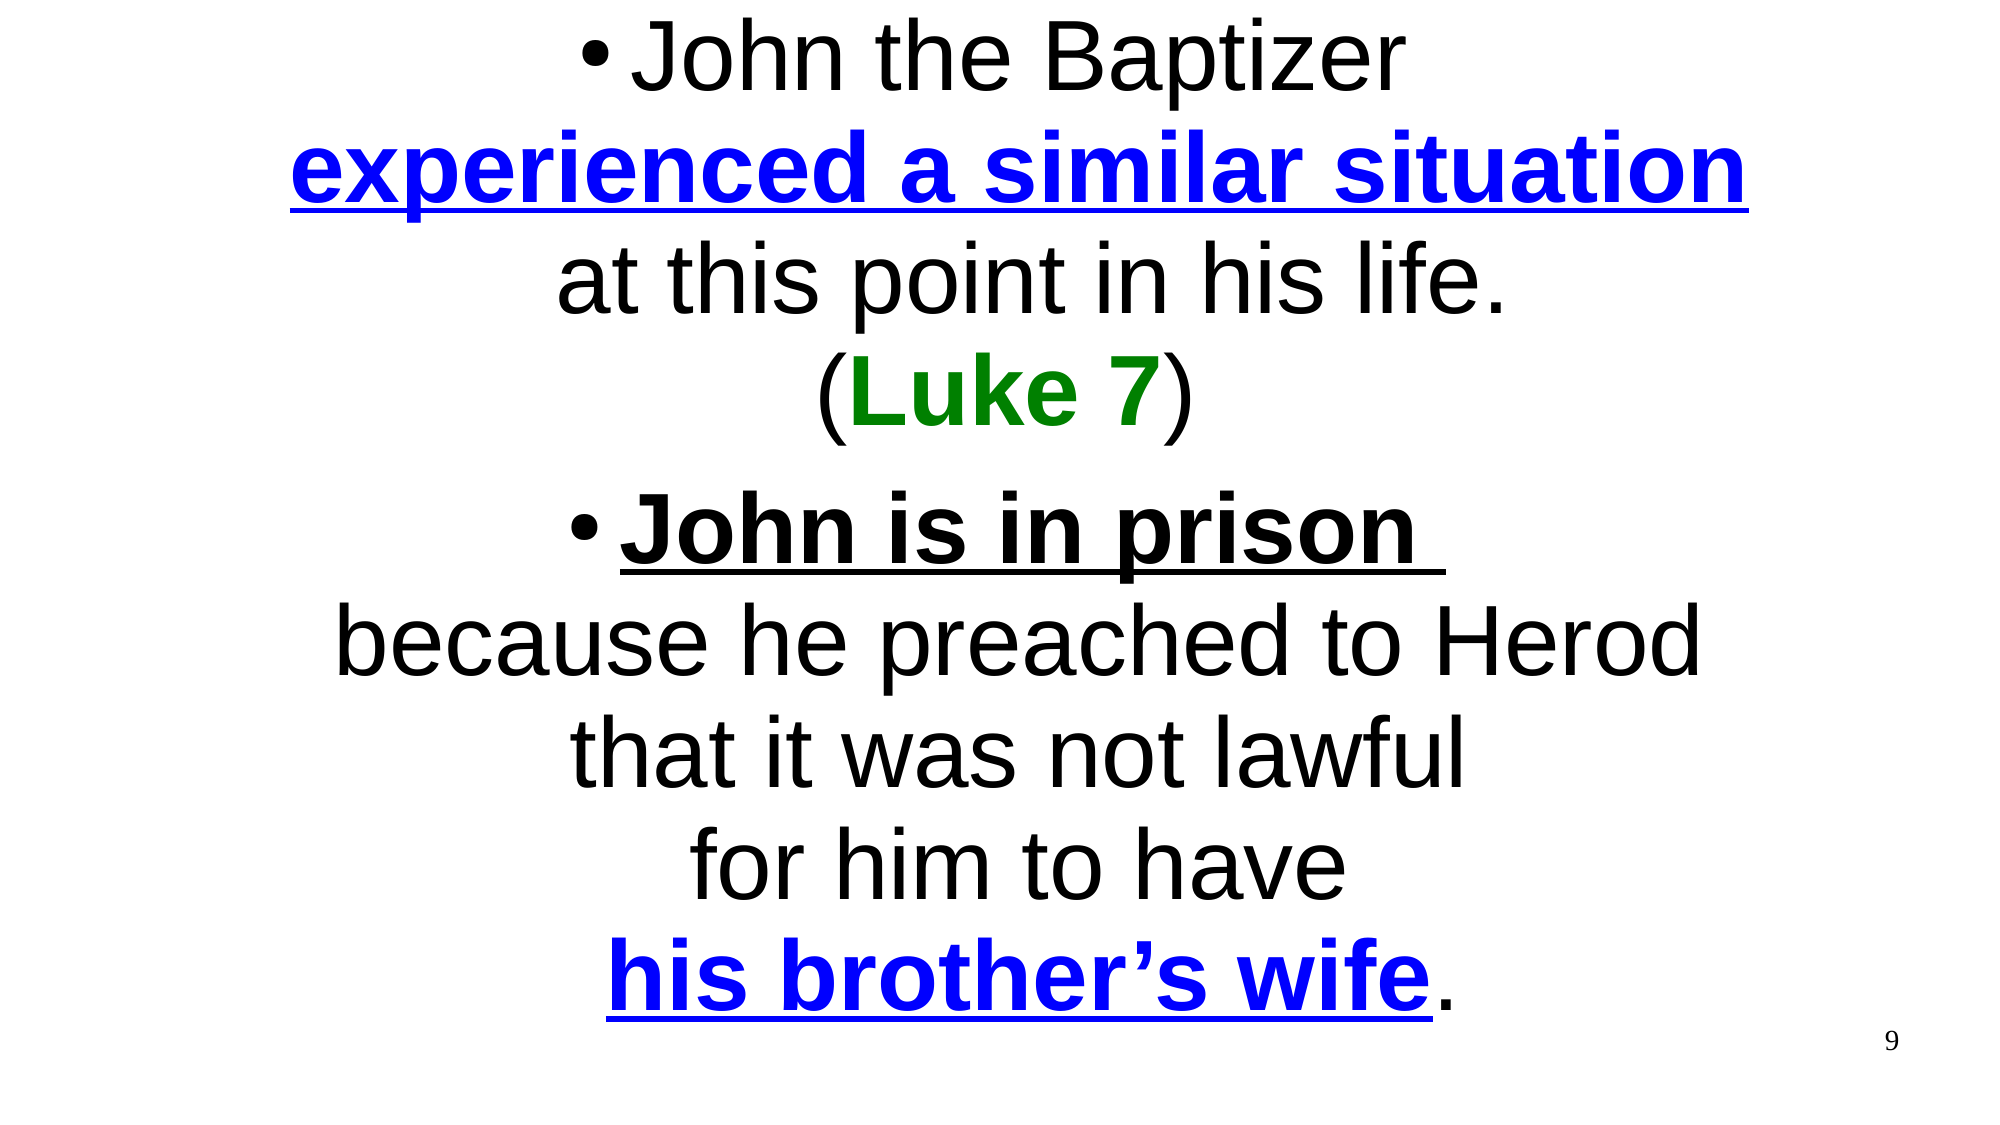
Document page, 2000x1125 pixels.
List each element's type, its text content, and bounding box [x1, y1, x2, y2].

list John the Baptizer experienced a similar situation at this point in his life. (Luke 7) John is in prison because he preached to Herod that it was not lawful for him to have his brother’s wife. [0, 0, 1996, 1123]
